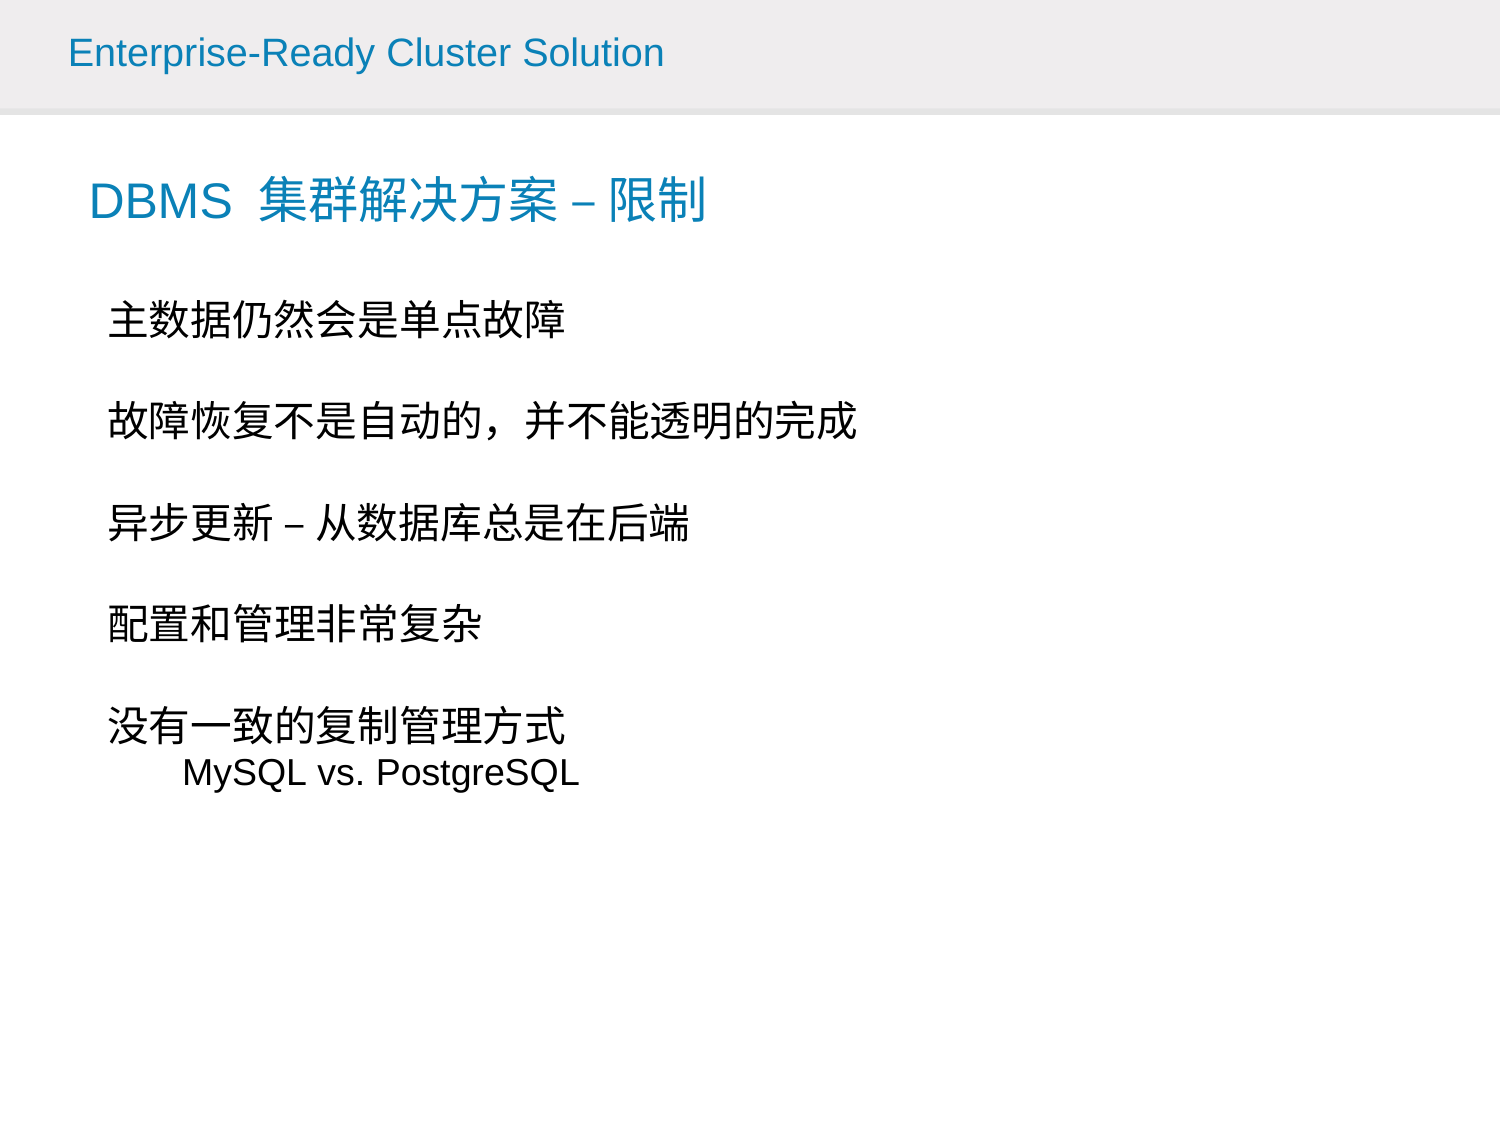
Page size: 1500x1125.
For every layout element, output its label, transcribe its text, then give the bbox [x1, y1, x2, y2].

subtitle 主数据仍然会是单点故障 故障恢复不是自动的，并不能透明的完成 异步更新 – 从数据库总是在后端 配置和管理非常复杂 没有一致的复制管理方式 MySQL vs. PostgreSQL [88, 289, 1438, 1012]
picture [0, 0, 1500, 115]
text_box DBMS 集群解决方案 – 限制 [88, 172, 940, 271]
